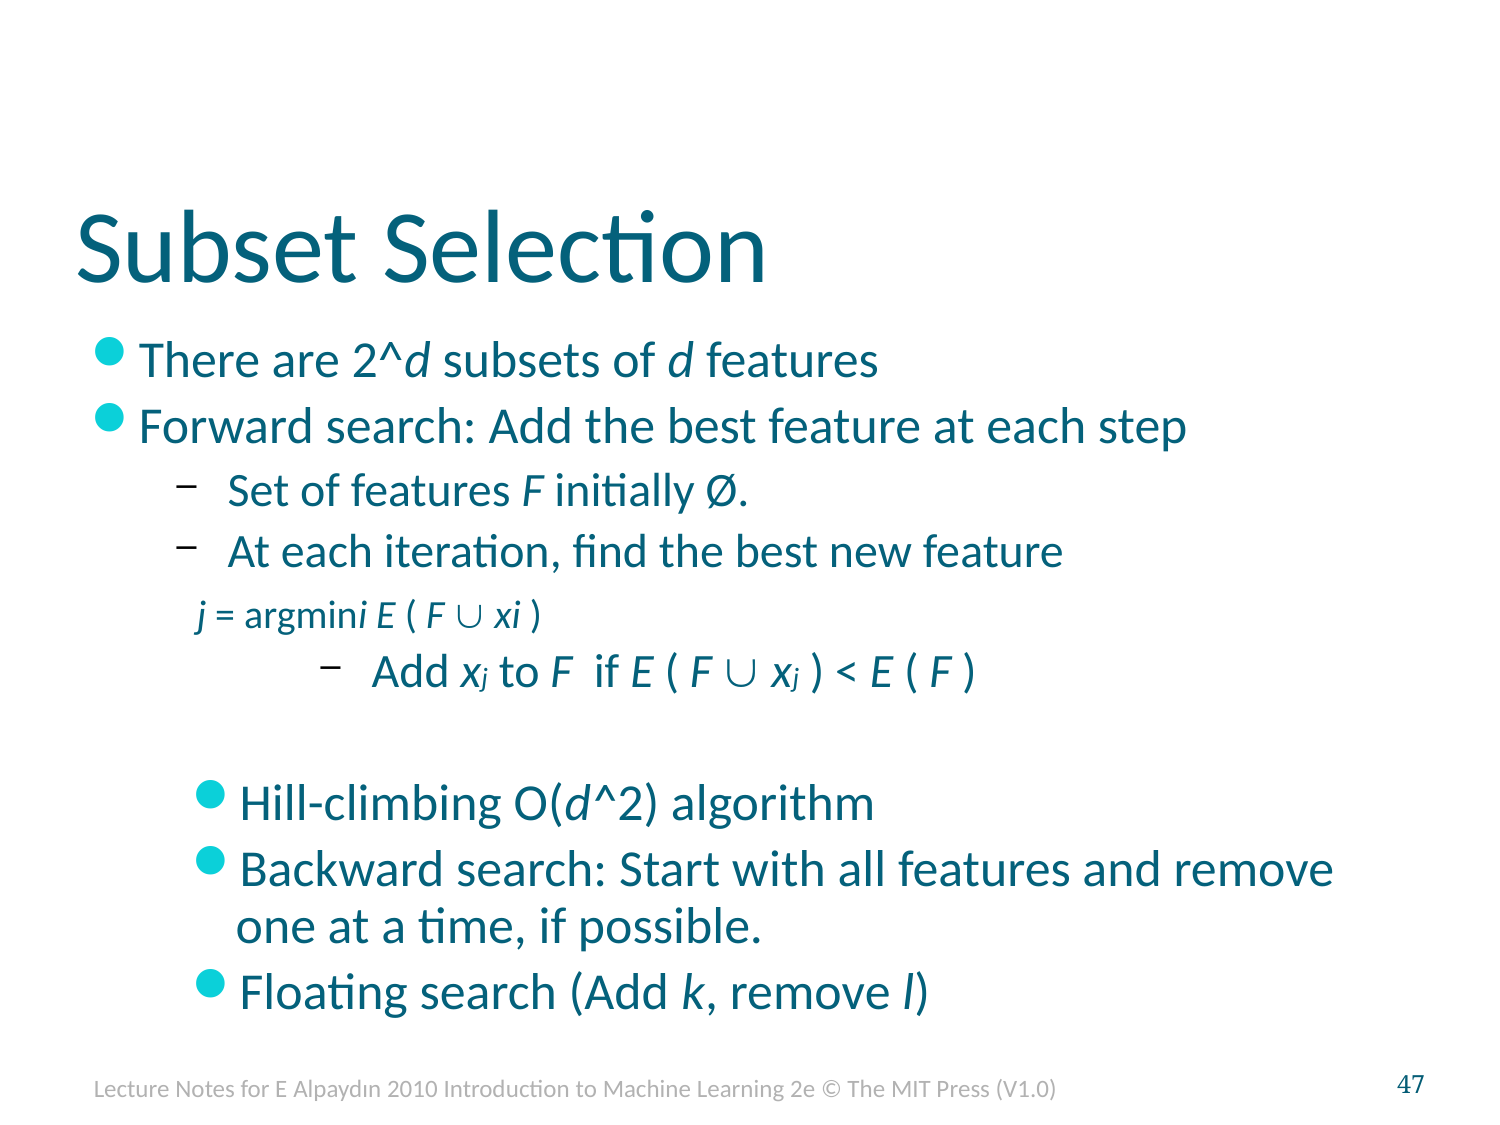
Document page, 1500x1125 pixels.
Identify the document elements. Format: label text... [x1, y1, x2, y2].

footer Lecture Notes for E Alpaydın 2010 Introduction to Machine Learning 2e © The MIT Press (V1.0) [93, 1042, 1254, 1103]
title Subset Selection [75, 115, 1425, 303]
slide_number <number> [1299, 1042, 1425, 1103]
list There are 2^d subsets of d features Forward search: Add the best feature at each step Set of features F initially Ø. At each iteration, find the best new feature j = argmini E ( F È xi ) Add xj to F if E ( F È xj ) < E ( F ) Hill-climbing O(d^2) algorithm Backward search: Start with all features and remove one at a time, if possible. Floating search (Add k, remove l) [76, 324, 1425, 1035]
